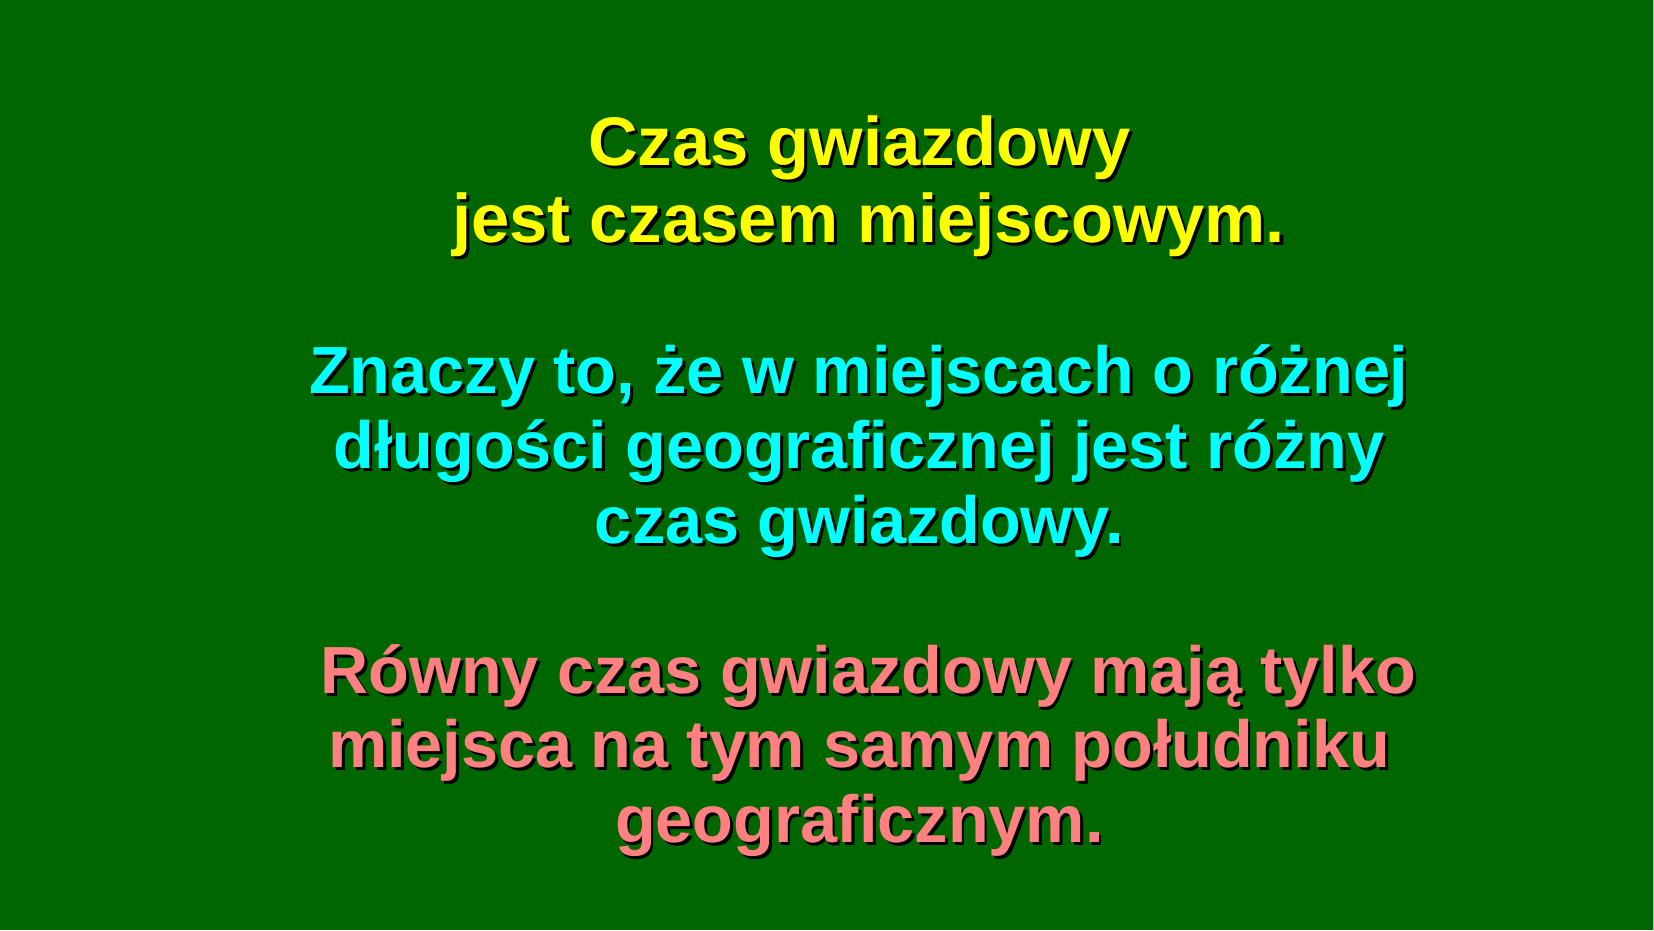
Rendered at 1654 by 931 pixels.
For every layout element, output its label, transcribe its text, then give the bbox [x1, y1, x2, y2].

title Czas gwiazdowy jest czasem miejscowym. Znaczy to, że w miejscach o różnej długości geograficznej jest różny czas gwiazdowy. Równy czas gwiazdowy mają tylko miejsca na tym samym południku geograficznym. [301, 103, 1418, 857]
